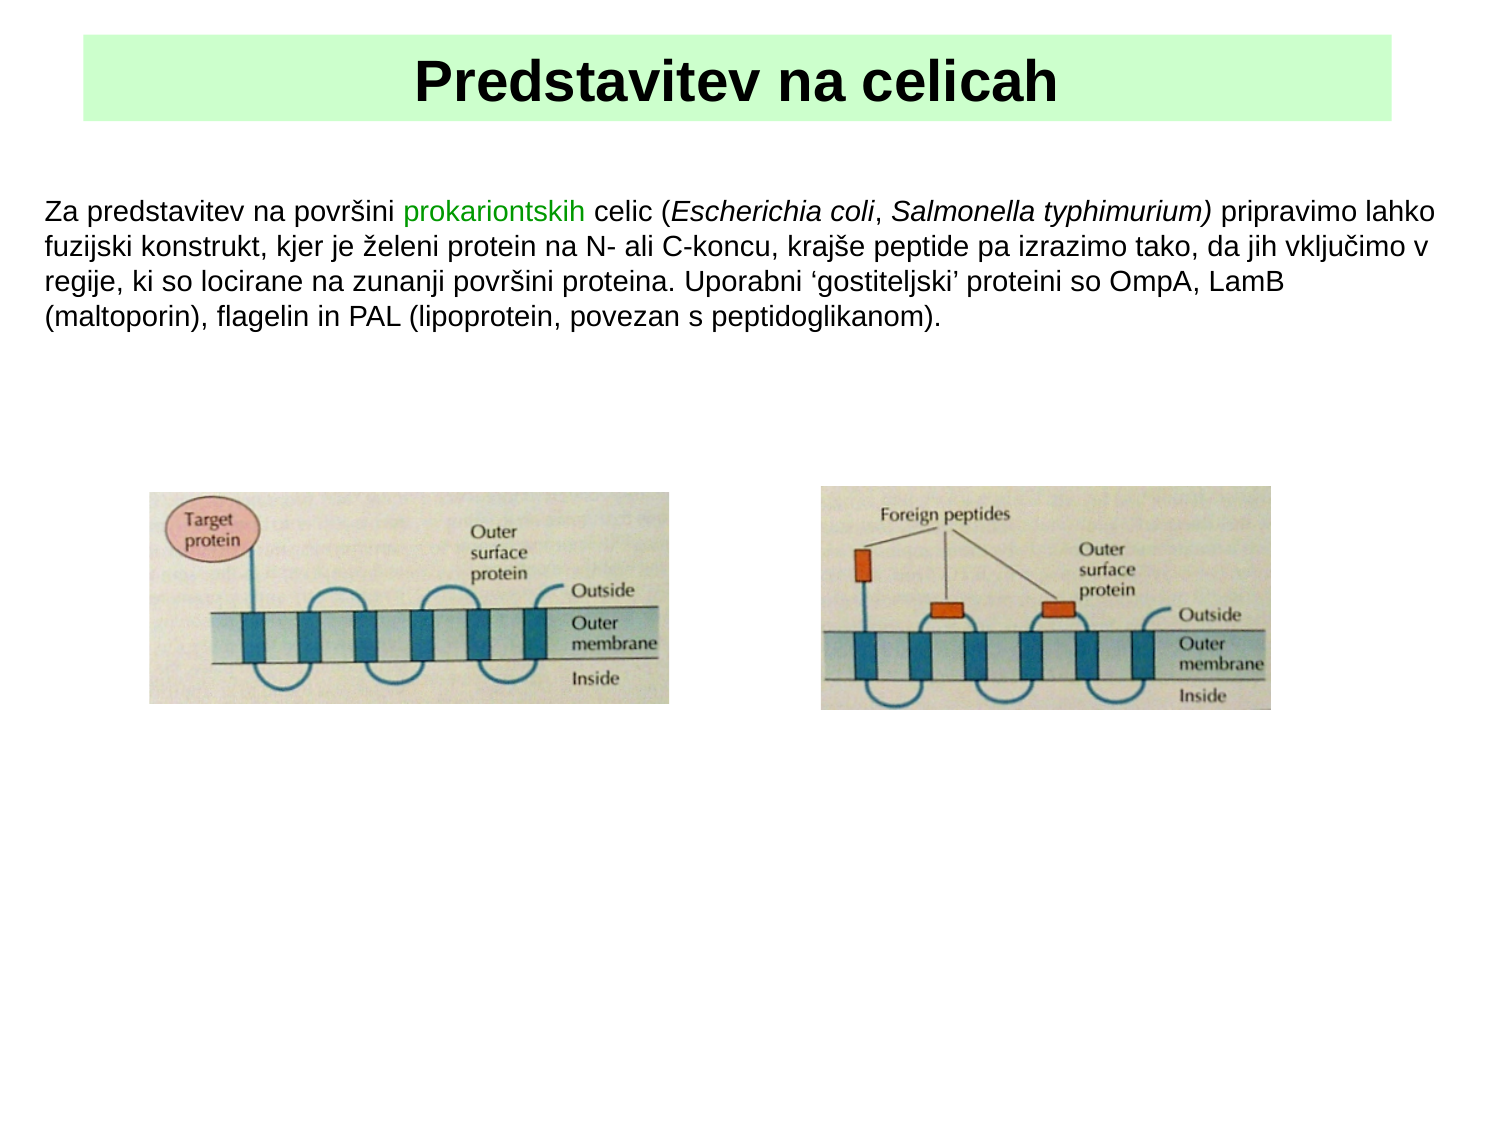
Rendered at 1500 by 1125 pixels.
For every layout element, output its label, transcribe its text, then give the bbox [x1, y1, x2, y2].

list Za predstavitev na površini prokariontskih celic (Escherichia coli, Salmonella typhimurium) pripravimo lahko fuzijski konstrukt, kjer je želeni protein na N- ali C-koncu, krajše peptide pa izrazimo tako, da jih vključimo v regije, ki so locirane na zunanji površini proteina. Uporabni ‘gostiteljski’ proteini so OmpA, LamB (maltoporin), flagelin in PAL (lipoprotein, povezan s peptidoglikanom). [29, 184, 1471, 398]
title Predstavitev na celicah [83, 34, 1392, 122]
picture [149, 492, 670, 704]
picture [820, 486, 1271, 710]
